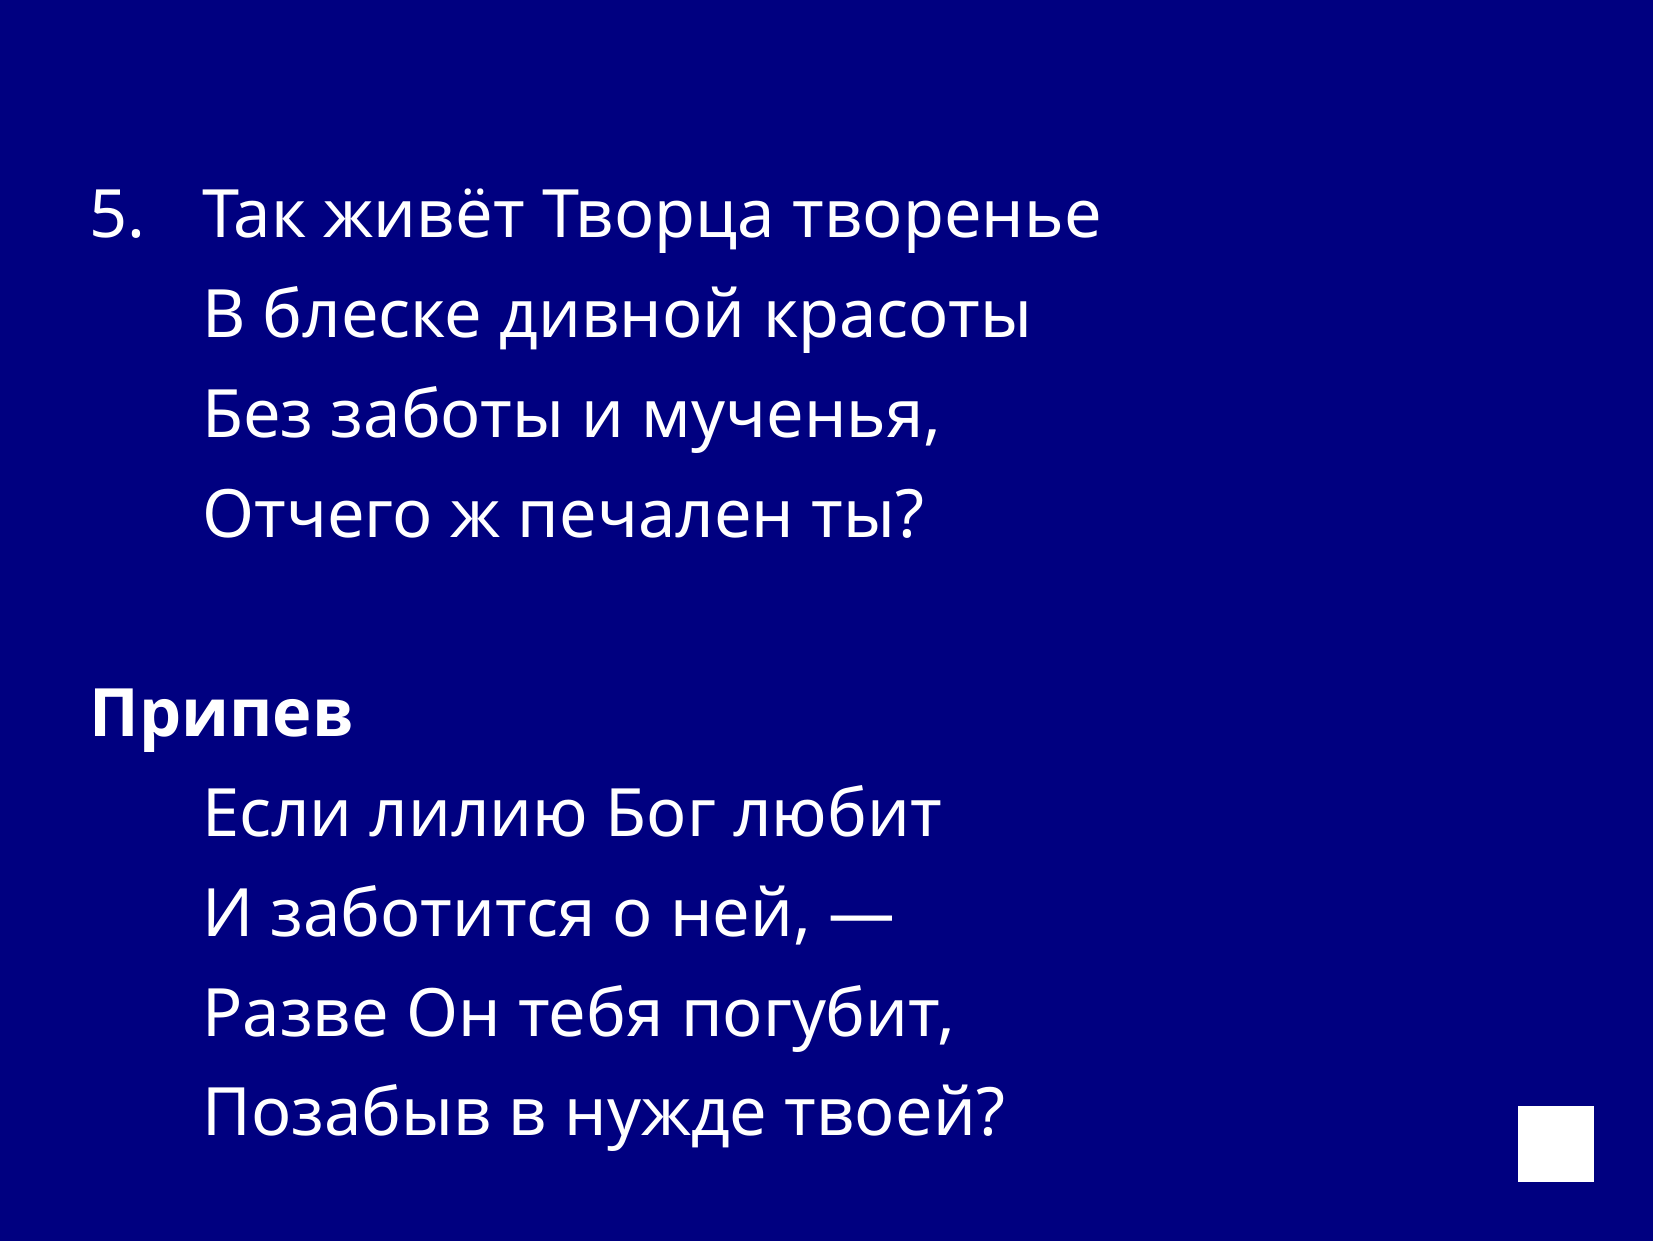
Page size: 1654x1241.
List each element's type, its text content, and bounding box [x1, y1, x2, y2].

text_box 5. Так живёт Творца творенье В блеске дивной красоты Без заботы и мученья, Отчего ж печален ты? Припев Если лилию Бог любит И заботится о ней, — Разве Он тебя погубит, Позабыв в нужде твоей? [75, 150, 1576, 1163]
text_box [1518, 1106, 1594, 1182]
